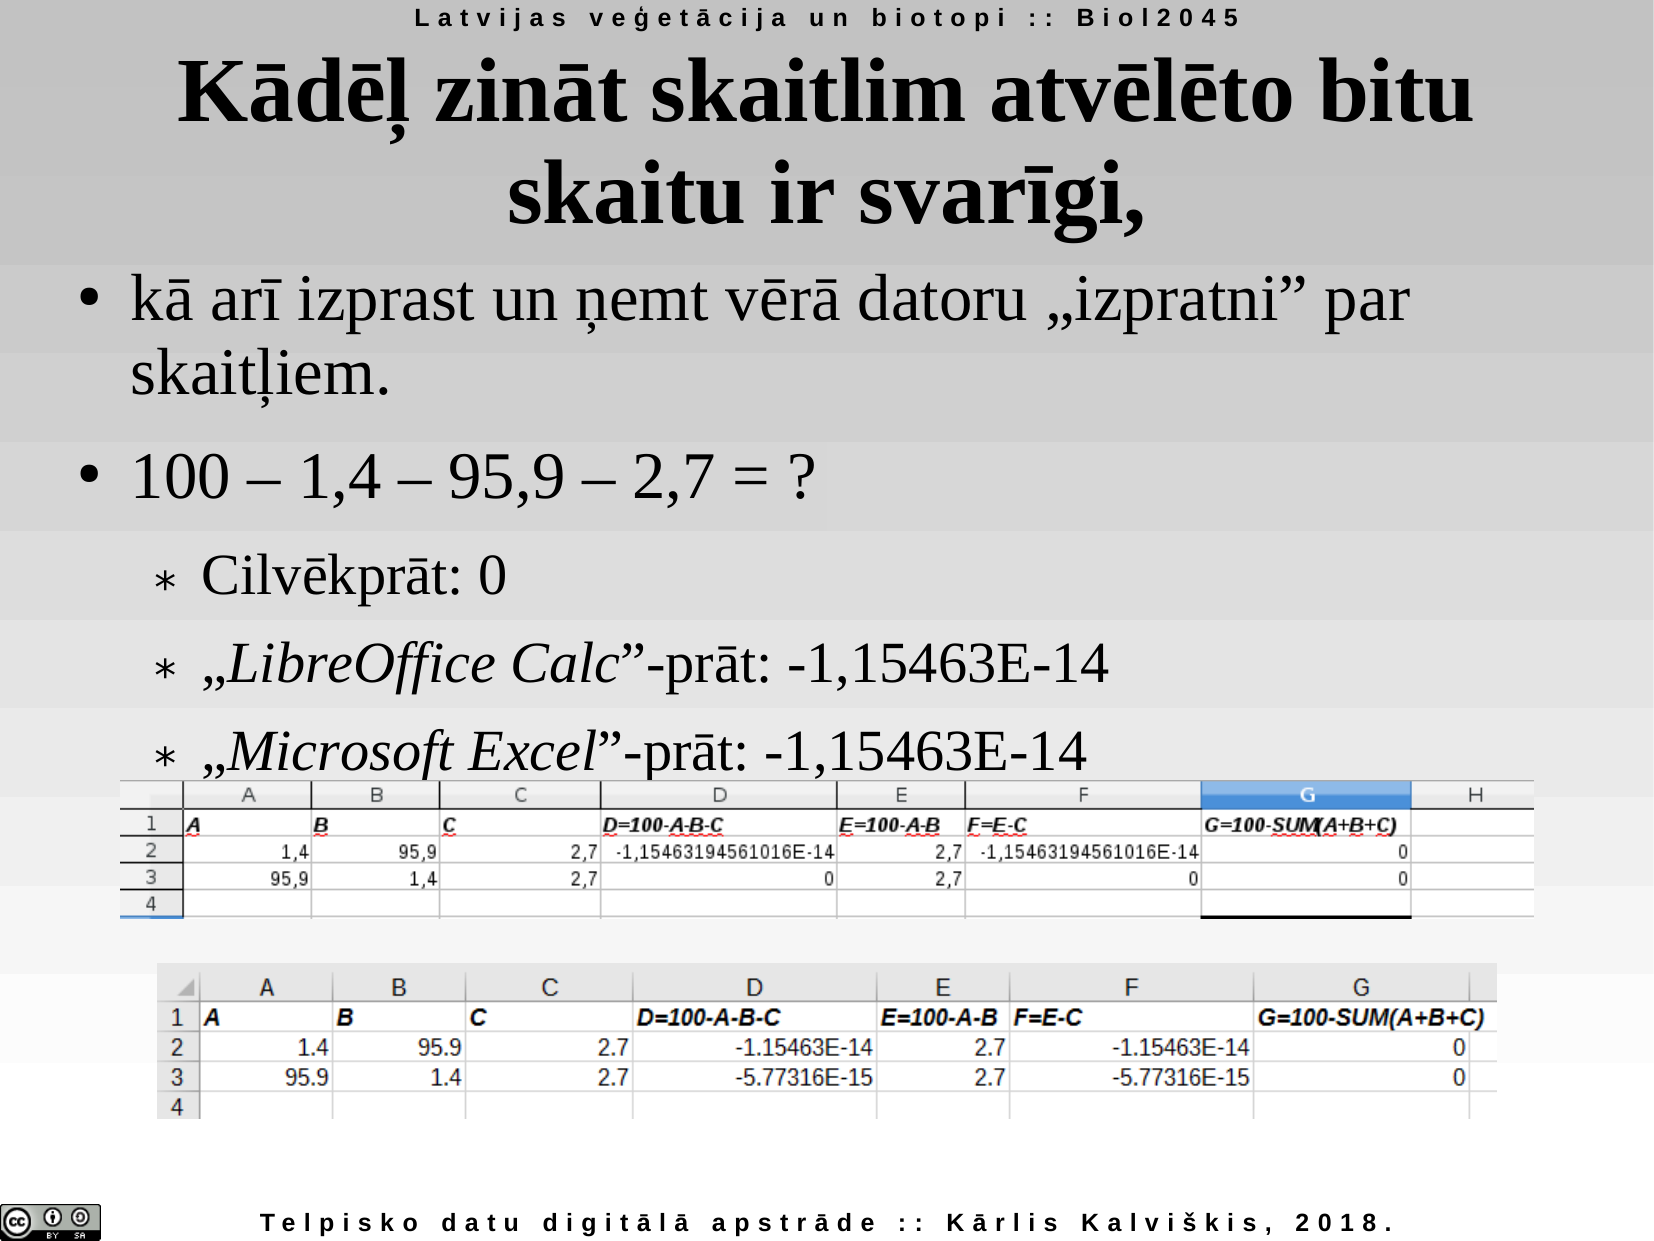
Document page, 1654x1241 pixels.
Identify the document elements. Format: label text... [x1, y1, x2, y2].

picture [0, 0, 1654, 1241]
list kā arī izprast un ņemt vērā datoru „izpratni” par skaitļiem. 100 – 1,4 – 95,9 – 2,7 = ? Cilvēkprāt: 0 „LibreOffice Calc”-prāt: -1,15463E-14 „Microsoft Excel”-prāt: -1,15463E-14 [59, 261, 1596, 981]
title Kādēļ zināt skaitlim atvēlēto bitu skaitu ir svarīgi, [59, 37, 1596, 246]
